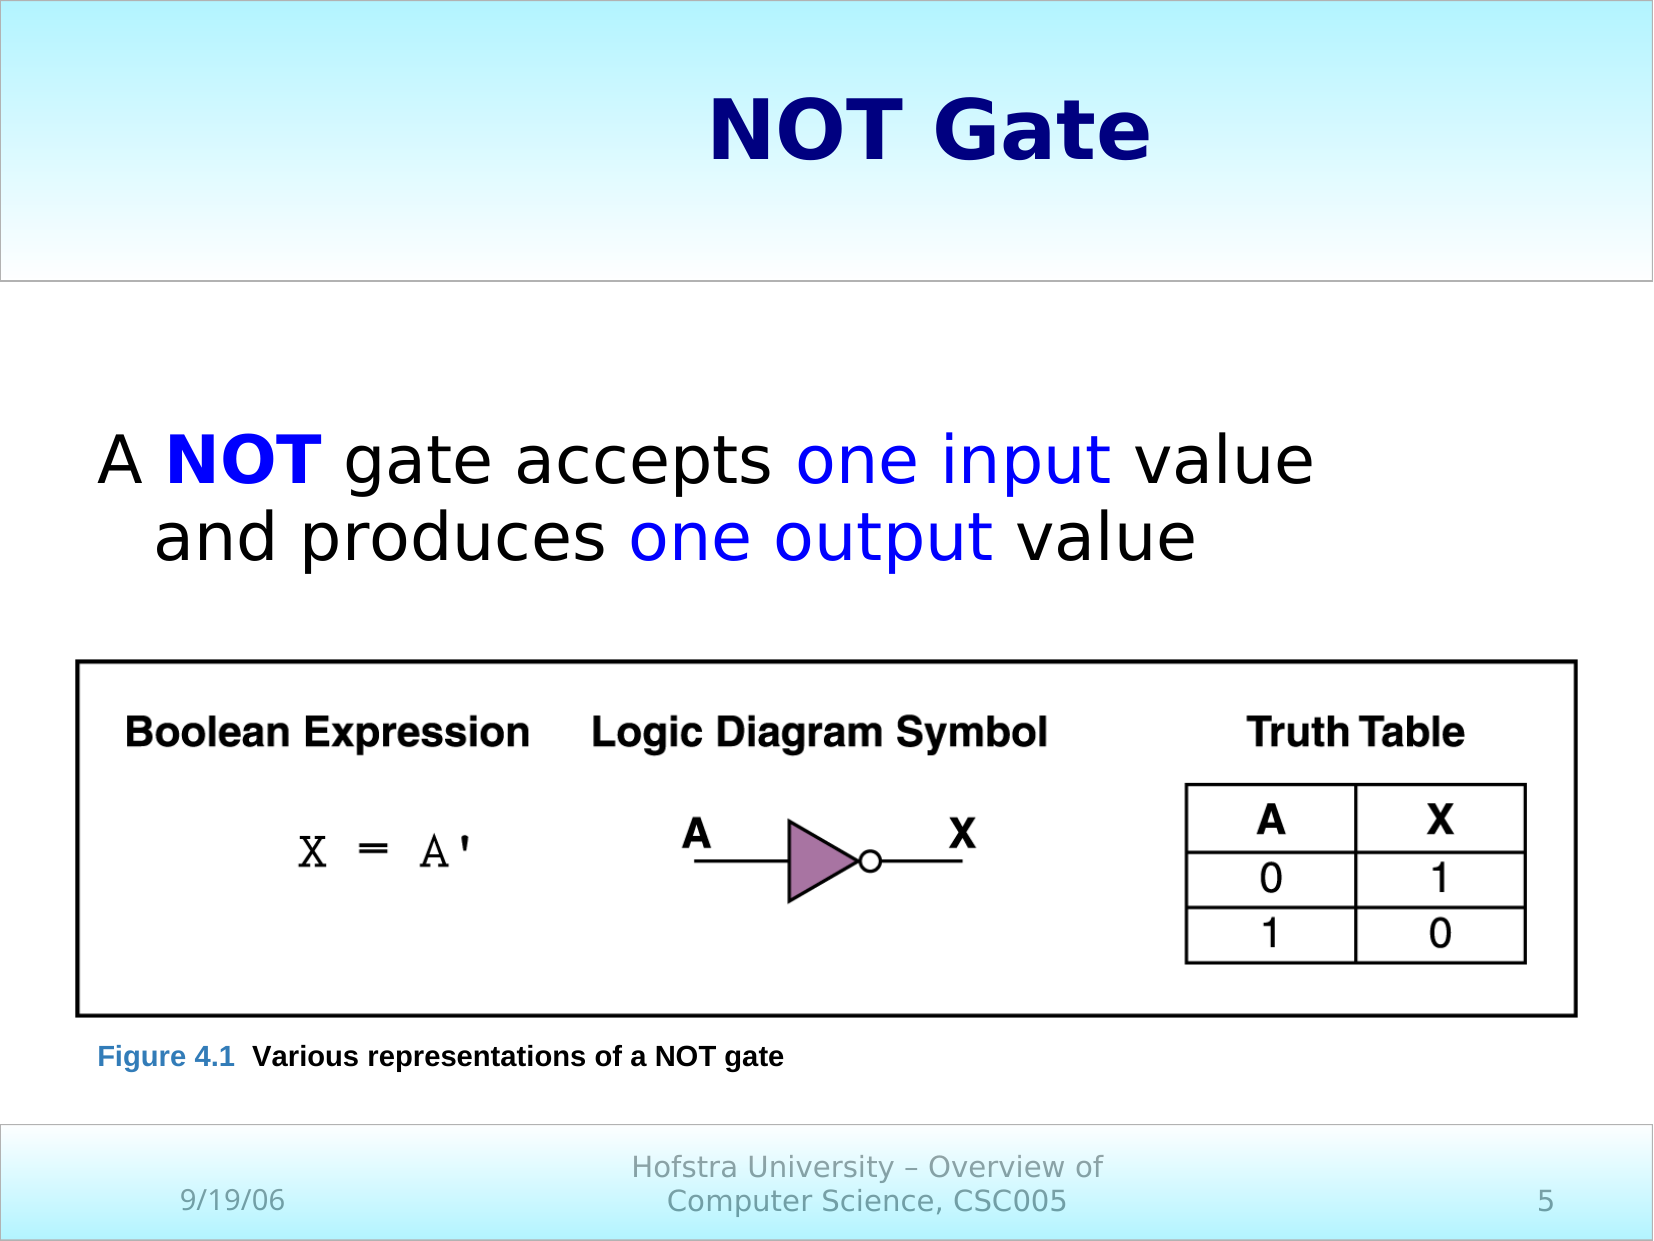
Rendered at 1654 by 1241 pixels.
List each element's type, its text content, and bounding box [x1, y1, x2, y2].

title NOT Gate [247, 27, 1612, 235]
picture [55, 639, 1598, 1038]
list A NOT gate accepts one input value and produces one output value [82, 413, 1571, 635]
text_box Figure 4.1 Various representations of a NOT gate [82, 1031, 801, 1081]
